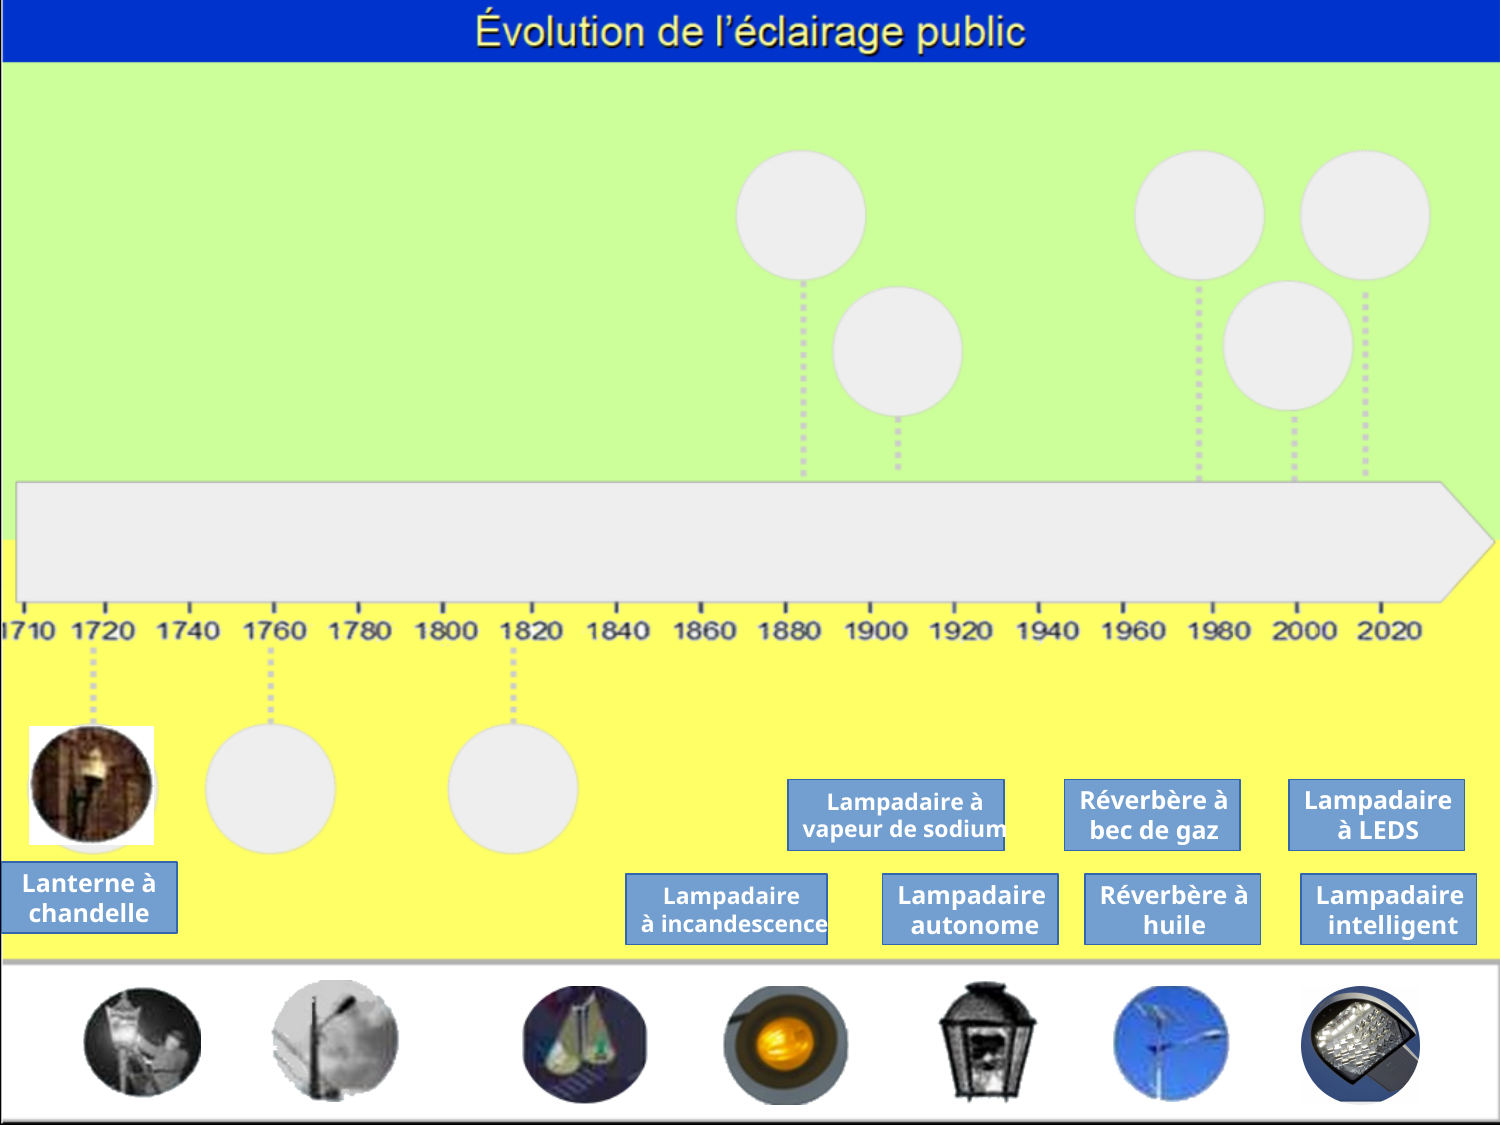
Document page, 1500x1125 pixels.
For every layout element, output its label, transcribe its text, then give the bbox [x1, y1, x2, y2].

text_box Réverbère à huile [1084, 873, 1261, 945]
text_box Réverbère à bec de gaz [1064, 779, 1241, 851]
picture [0, 0, 1500, 1125]
text_box Lampadaire à LEDS [1289, 779, 1465, 851]
text_box Lampadaire autonome [882, 873, 1059, 945]
text_box Lampadaire intelligent [1300, 873, 1477, 945]
text_box Lampadaire à vapeur de sodium [787, 779, 1004, 851]
text_box Lanterne à chandelle [1, 862, 178, 934]
text_box Lampadaire à incandescence [626, 873, 827, 945]
